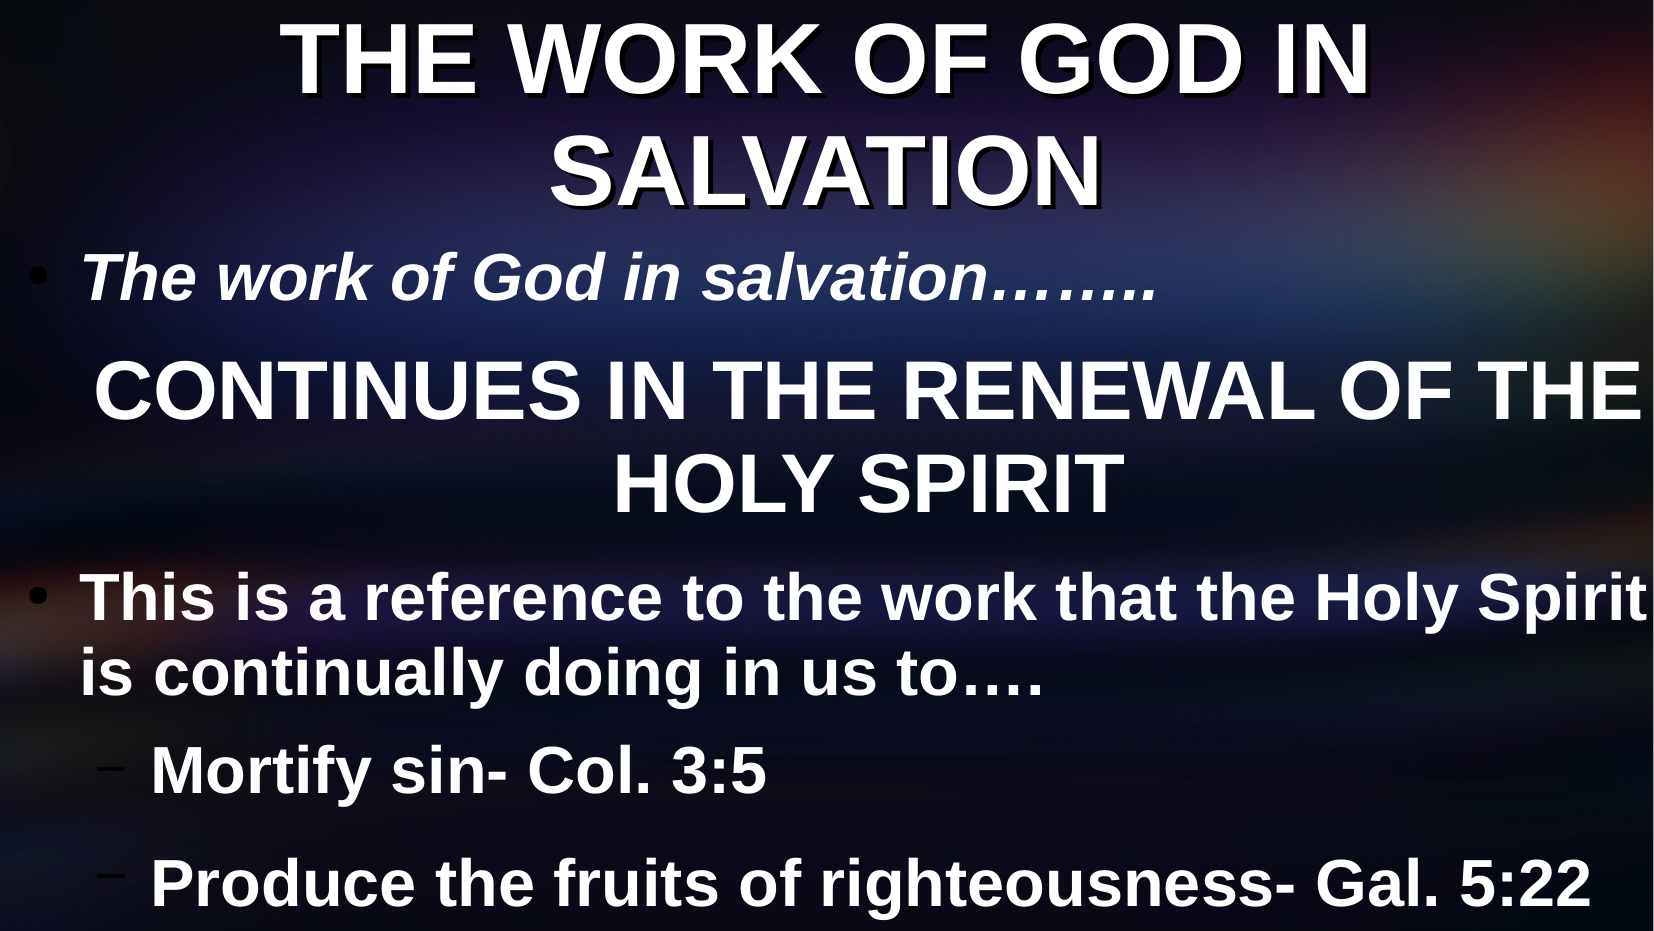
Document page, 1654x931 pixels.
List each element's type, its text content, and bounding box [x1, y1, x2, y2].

picture [0, 0, 1654, 931]
title THE WORK OF GOD IN SALVATION [82, 2, 1571, 227]
list The work of God in salvation…….. CONTINUES IN THE RENEWAL OF THE HOLY SPIRIT This is a reference to the work that the Holy Spirit is continually doing in us to…. Mortify sin- Col. 3:5 Produce the fruits of righteousness- Gal. 5:22 [8, 240, 1654, 931]
